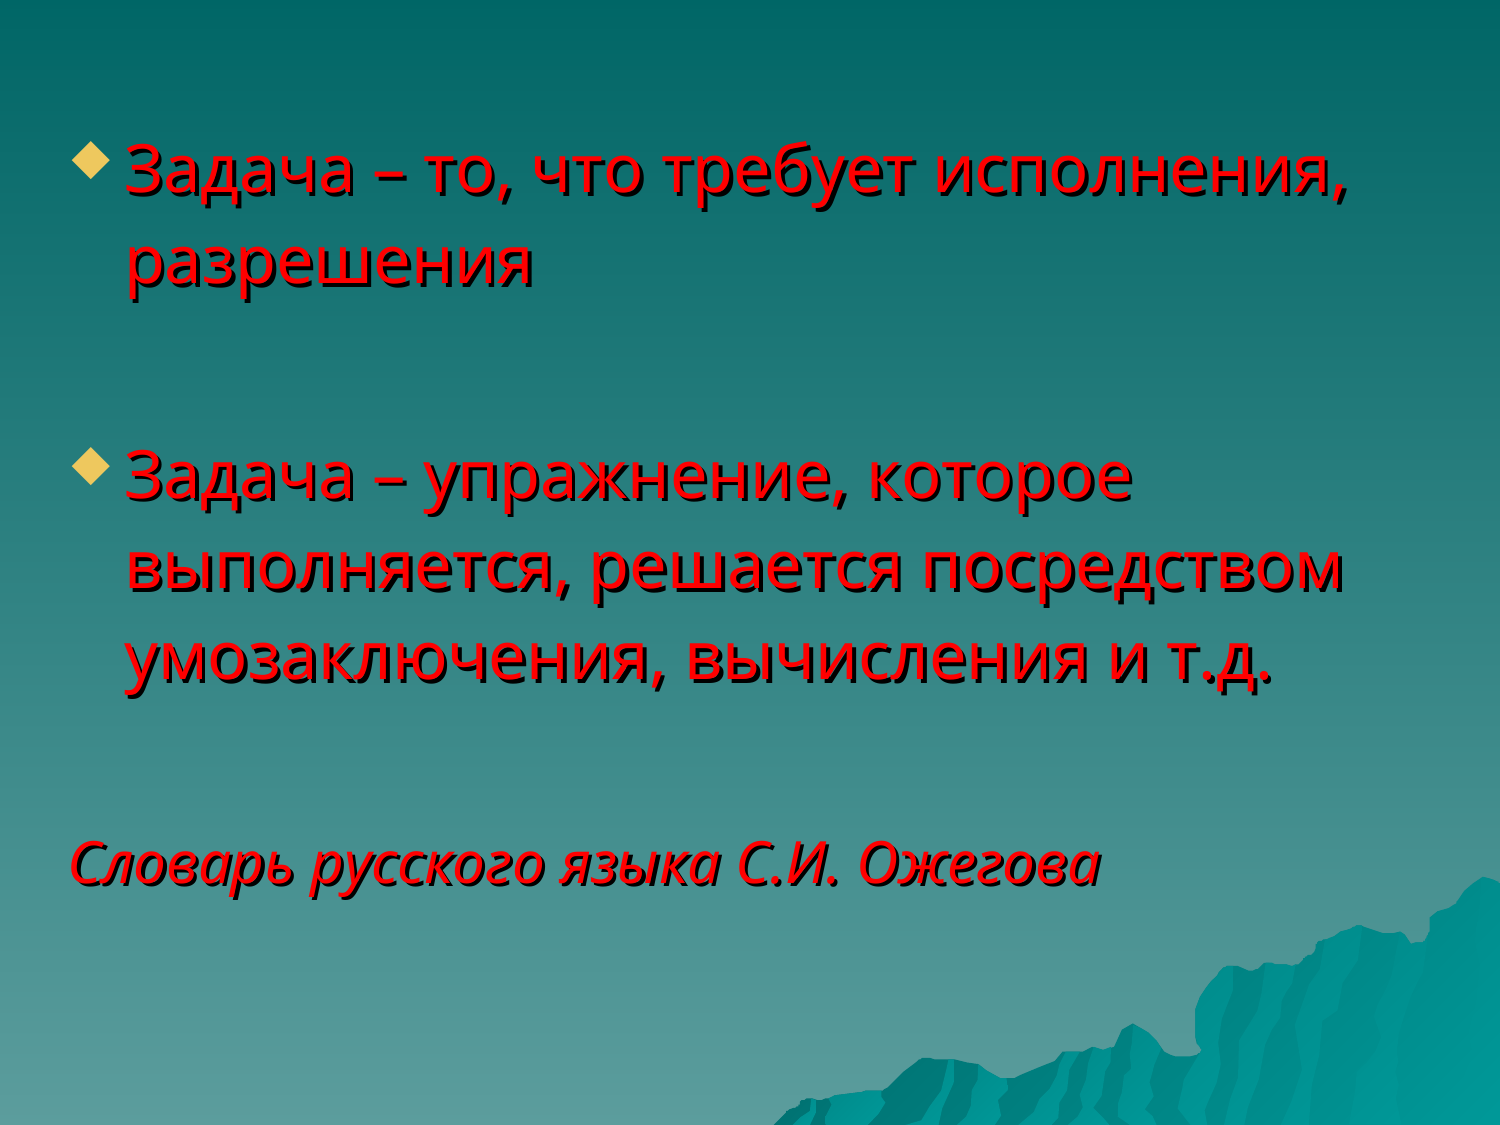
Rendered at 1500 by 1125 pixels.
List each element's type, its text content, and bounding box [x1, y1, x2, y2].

list Задача – то, что требует исполнения, разрешения Задача – упражнение, которое выполняется, решается посредством умозаключения, вычисления и т.д. Словарь русского языка С.И. Ожегова [53, 113, 1404, 1012]
